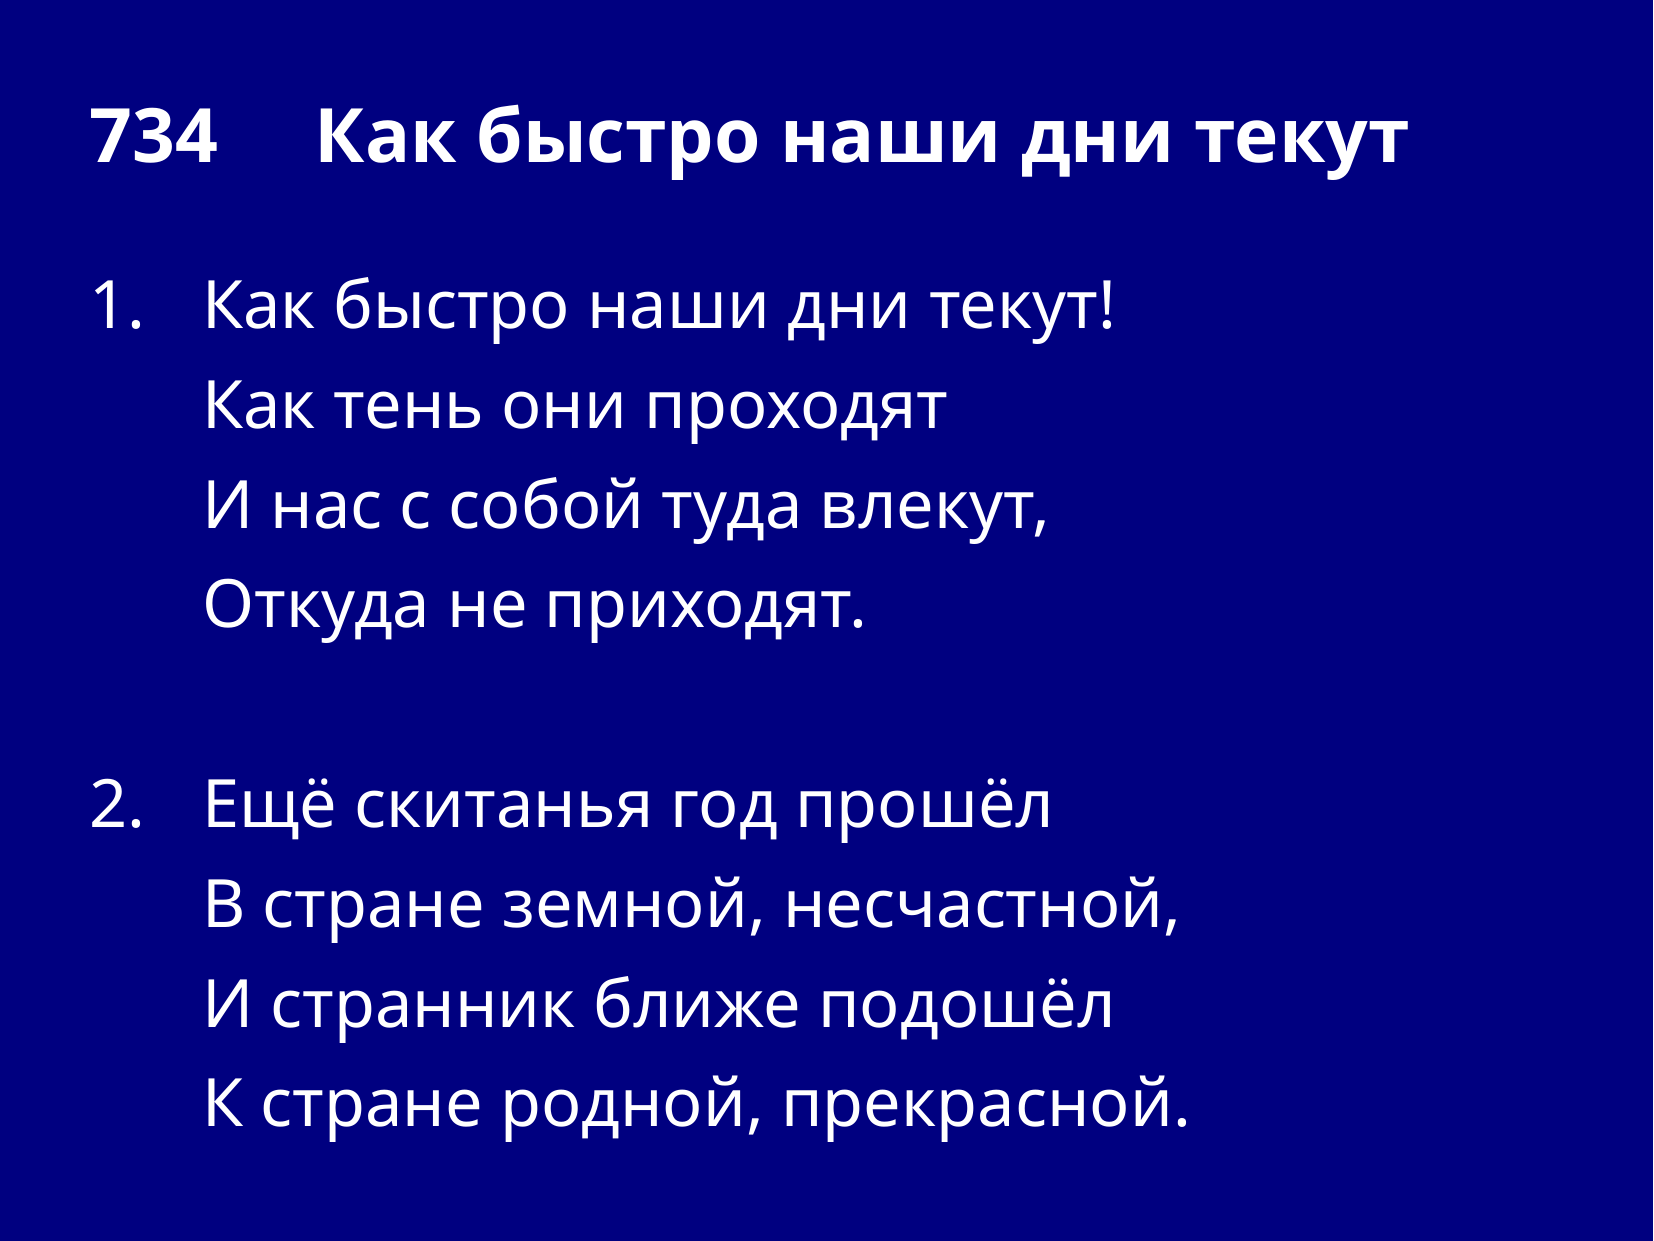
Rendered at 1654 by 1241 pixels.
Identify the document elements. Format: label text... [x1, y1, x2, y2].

text_box 1. Как быстро наши дни текут! Как тень они проходят И нас с собой туда влекут, Откуда не приходят. 2. Ещё скитанья год прошёл В стране земной, несчастной, И странник ближе подошёл К стране родной, прекрасной. [75, 188, 1576, 1163]
text_box 734 Как быстро наши дни текут [75, 75, 1576, 188]
